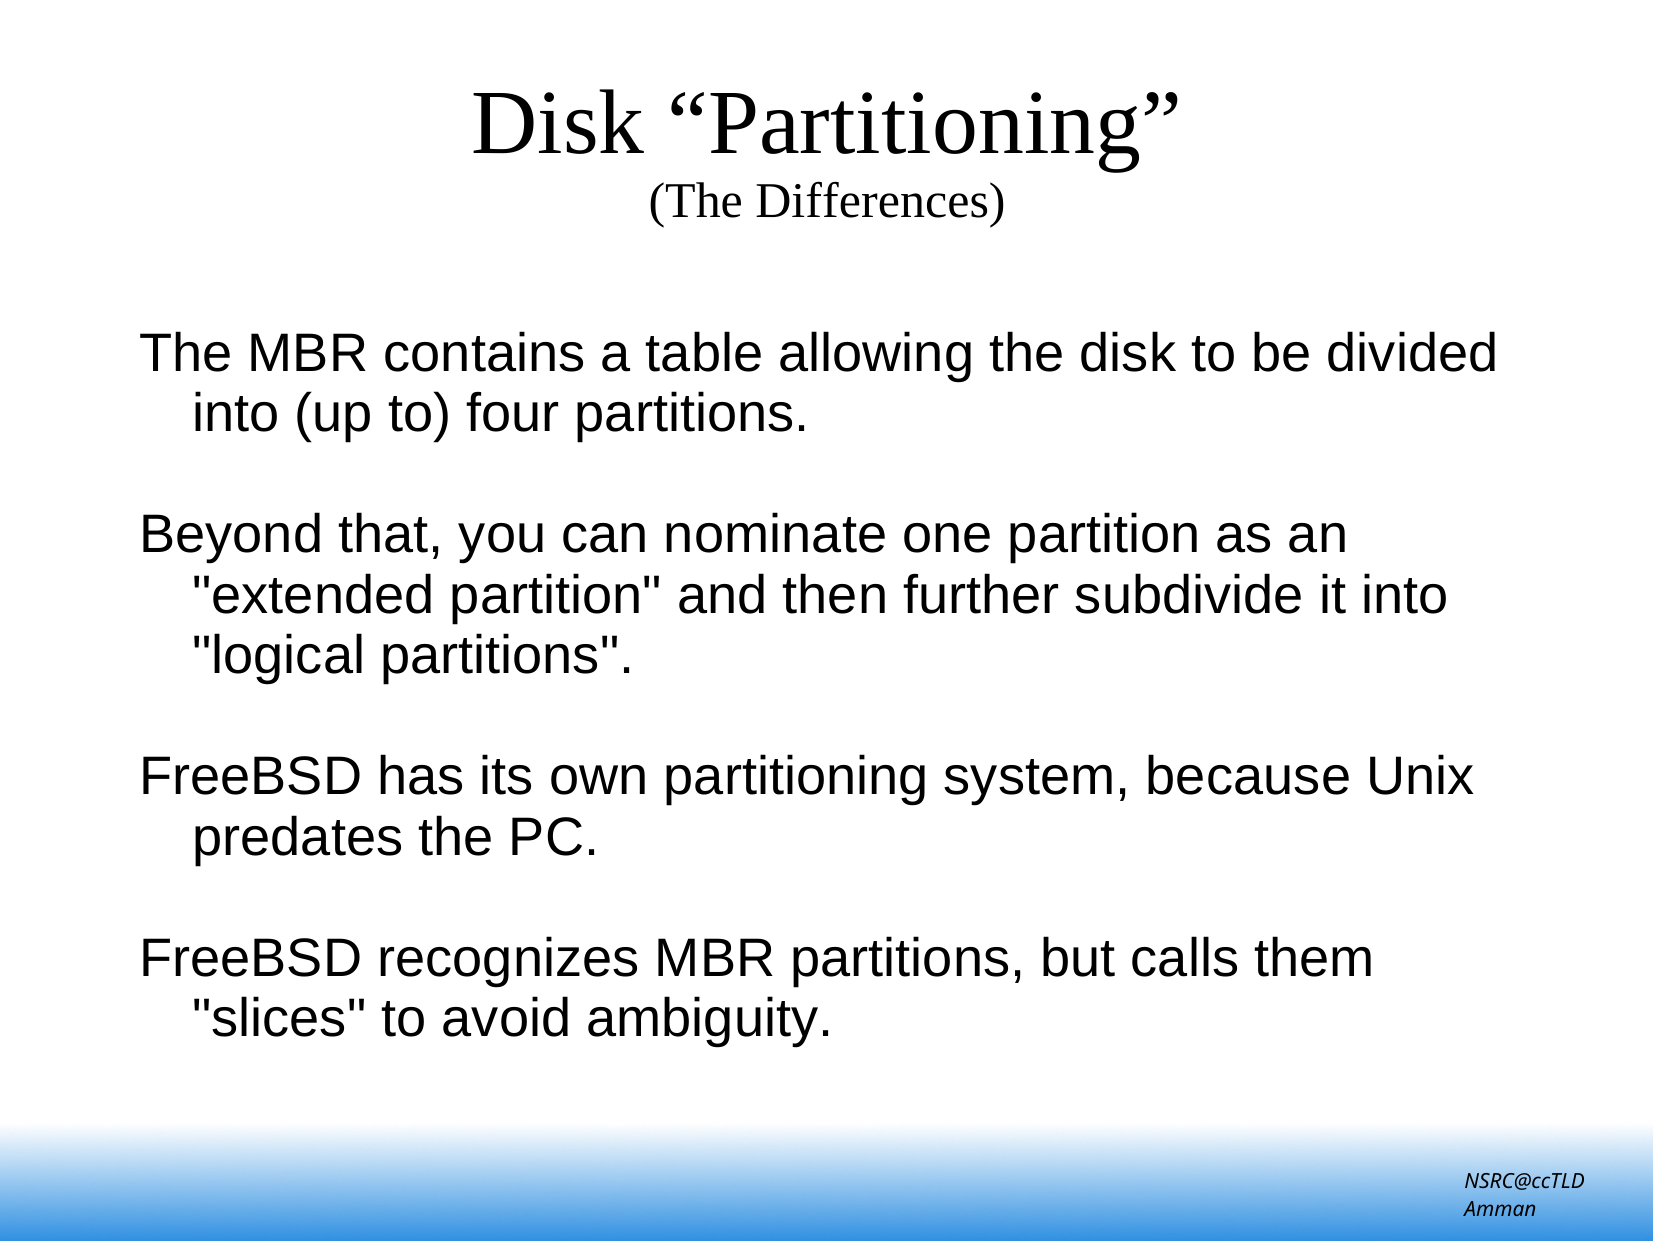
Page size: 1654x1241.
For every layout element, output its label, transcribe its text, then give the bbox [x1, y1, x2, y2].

title Disk “Partitioning” (The Differences) [121, 46, 1534, 254]
list The MBR contains a table allowing the disk to be divided into (up to) four partitions. Beyond that, you can nominate one partition as an "extended partition" and then further subdivide it into "logical partitions". FreeBSD has its own partitioning system, because Unix predates the PC. FreeBSD recognizes MBR partitions, but calls them "slices" to avoid ambiguity. [121, 322, 1561, 1133]
picture [0, 1122, 1653, 1241]
